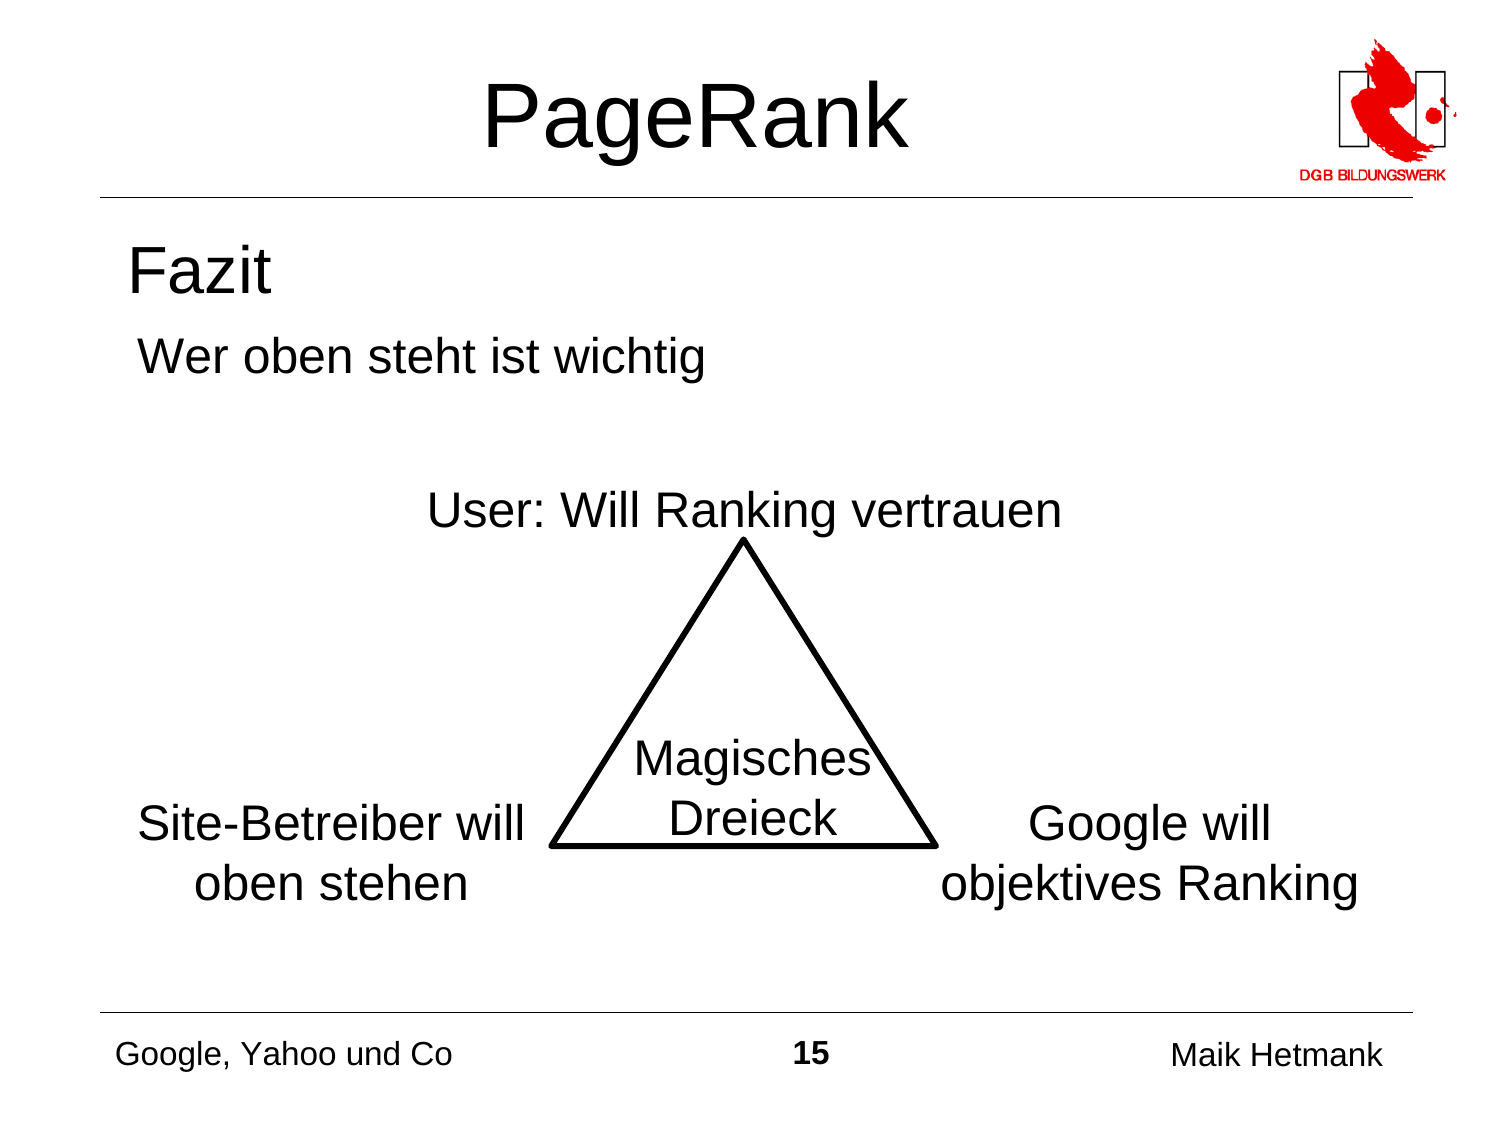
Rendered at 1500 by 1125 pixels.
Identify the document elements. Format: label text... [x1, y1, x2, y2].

list Fazit [112, 224, 1426, 324]
text_box User: Will Ranking vertrauen [426, 478, 1071, 535]
title PageRank [87, 49, 1305, 175]
text_box Wer oben steht ist wichtig [137, 324, 1384, 391]
text_box Google will objektives Ranking [940, 791, 1392, 907]
text_box Site-Betreiber will oben stehen [137, 791, 562, 907]
text_box Magisches Dreieck [633, 726, 943, 842]
text_box [551, 539, 937, 847]
picture [1299, 37, 1457, 181]
